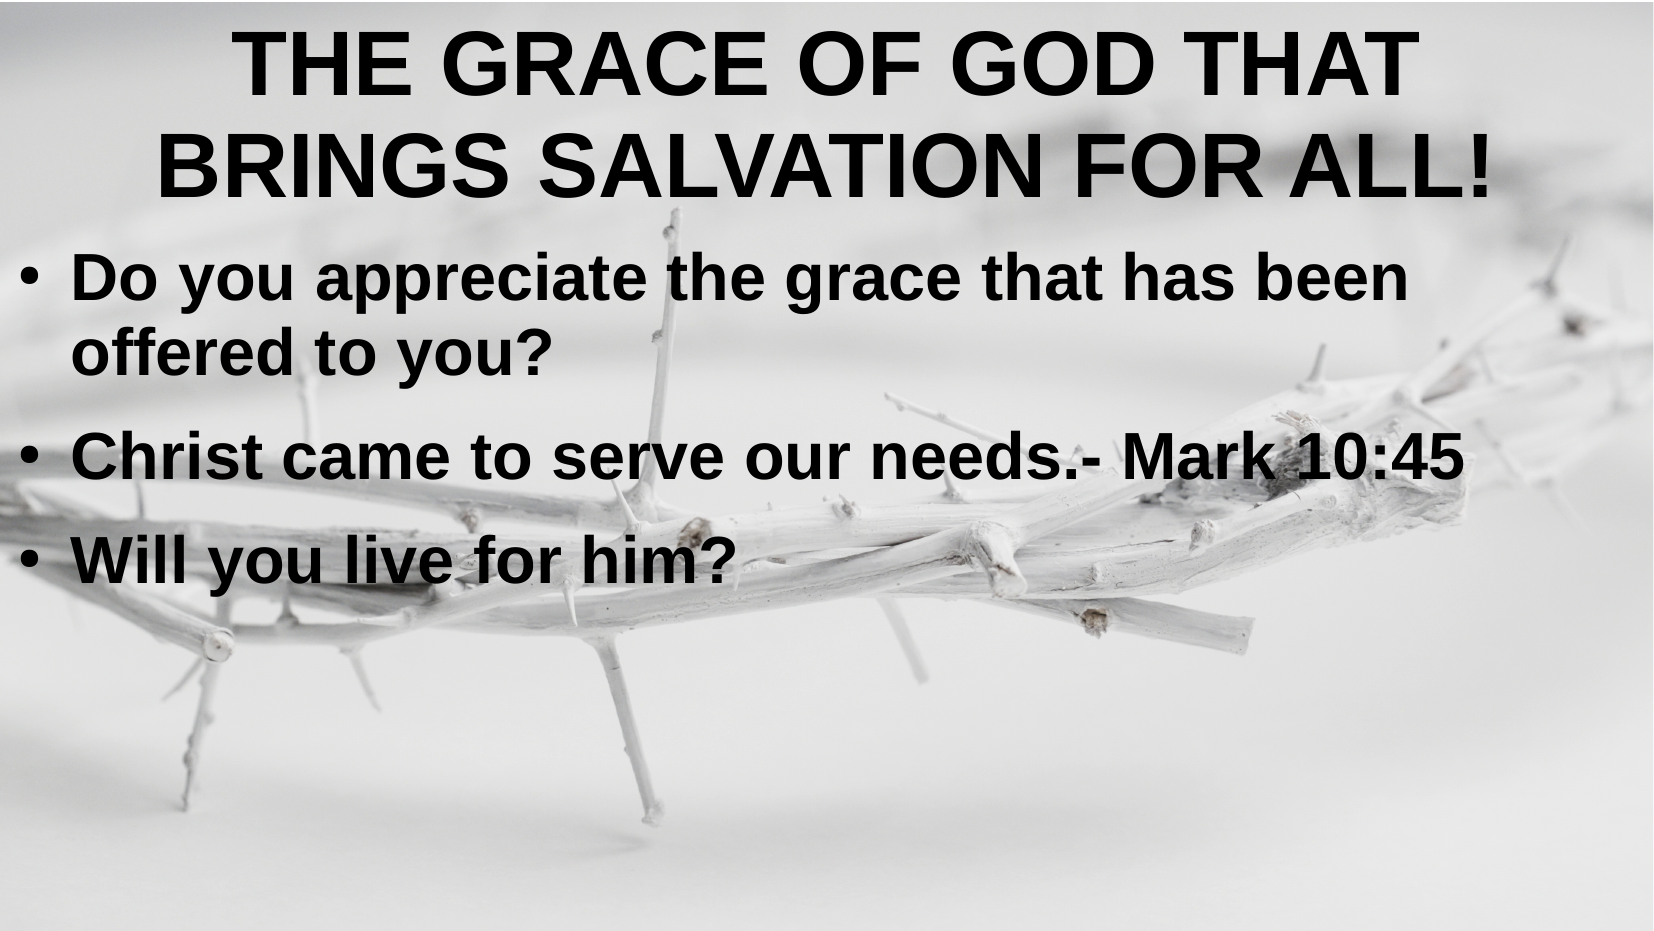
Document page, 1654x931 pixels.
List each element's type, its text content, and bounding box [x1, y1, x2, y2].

picture [0, 2, 1654, 240]
list Do you appreciate the grace that has been offered to you? Christ came to serve our needs.- Mark 10:45 Will you live for him? [0, 240, 1654, 931]
title THE GRACE OF GOD THAT BRINGS SALVATION FOR ALL! [82, 12, 1571, 218]
